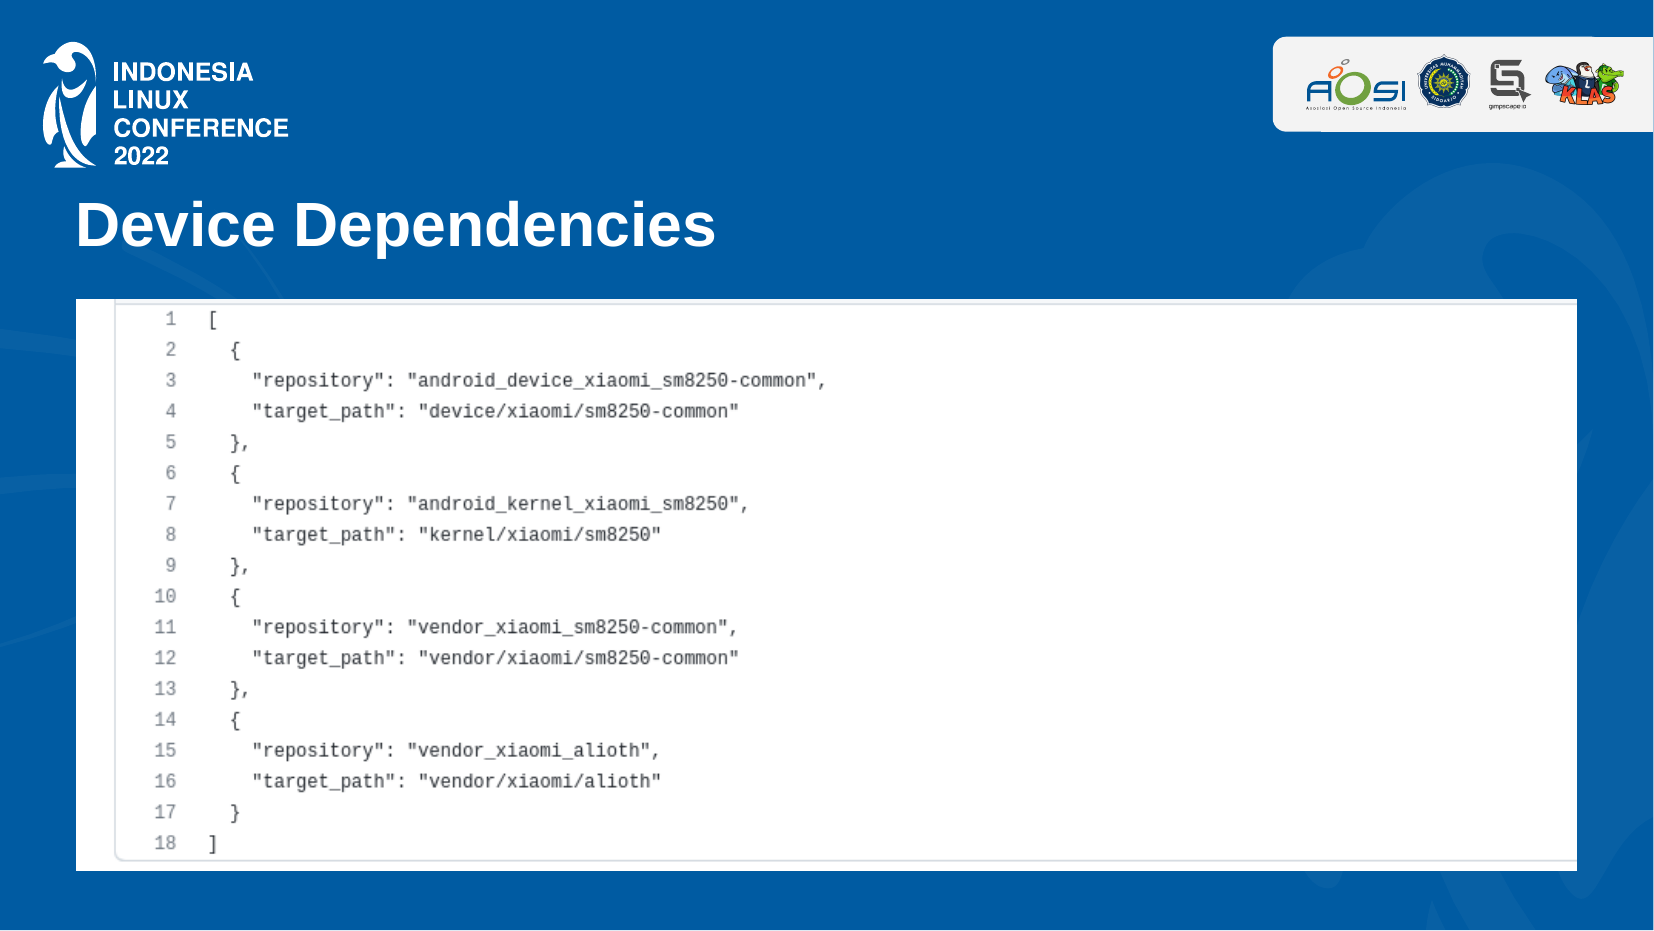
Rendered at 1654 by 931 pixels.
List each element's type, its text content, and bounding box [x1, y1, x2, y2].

title Device Dependencies [75, 187, 1564, 263]
picture [1417, 54, 1471, 108]
picture [1545, 62, 1624, 105]
picture [76, 299, 1577, 871]
